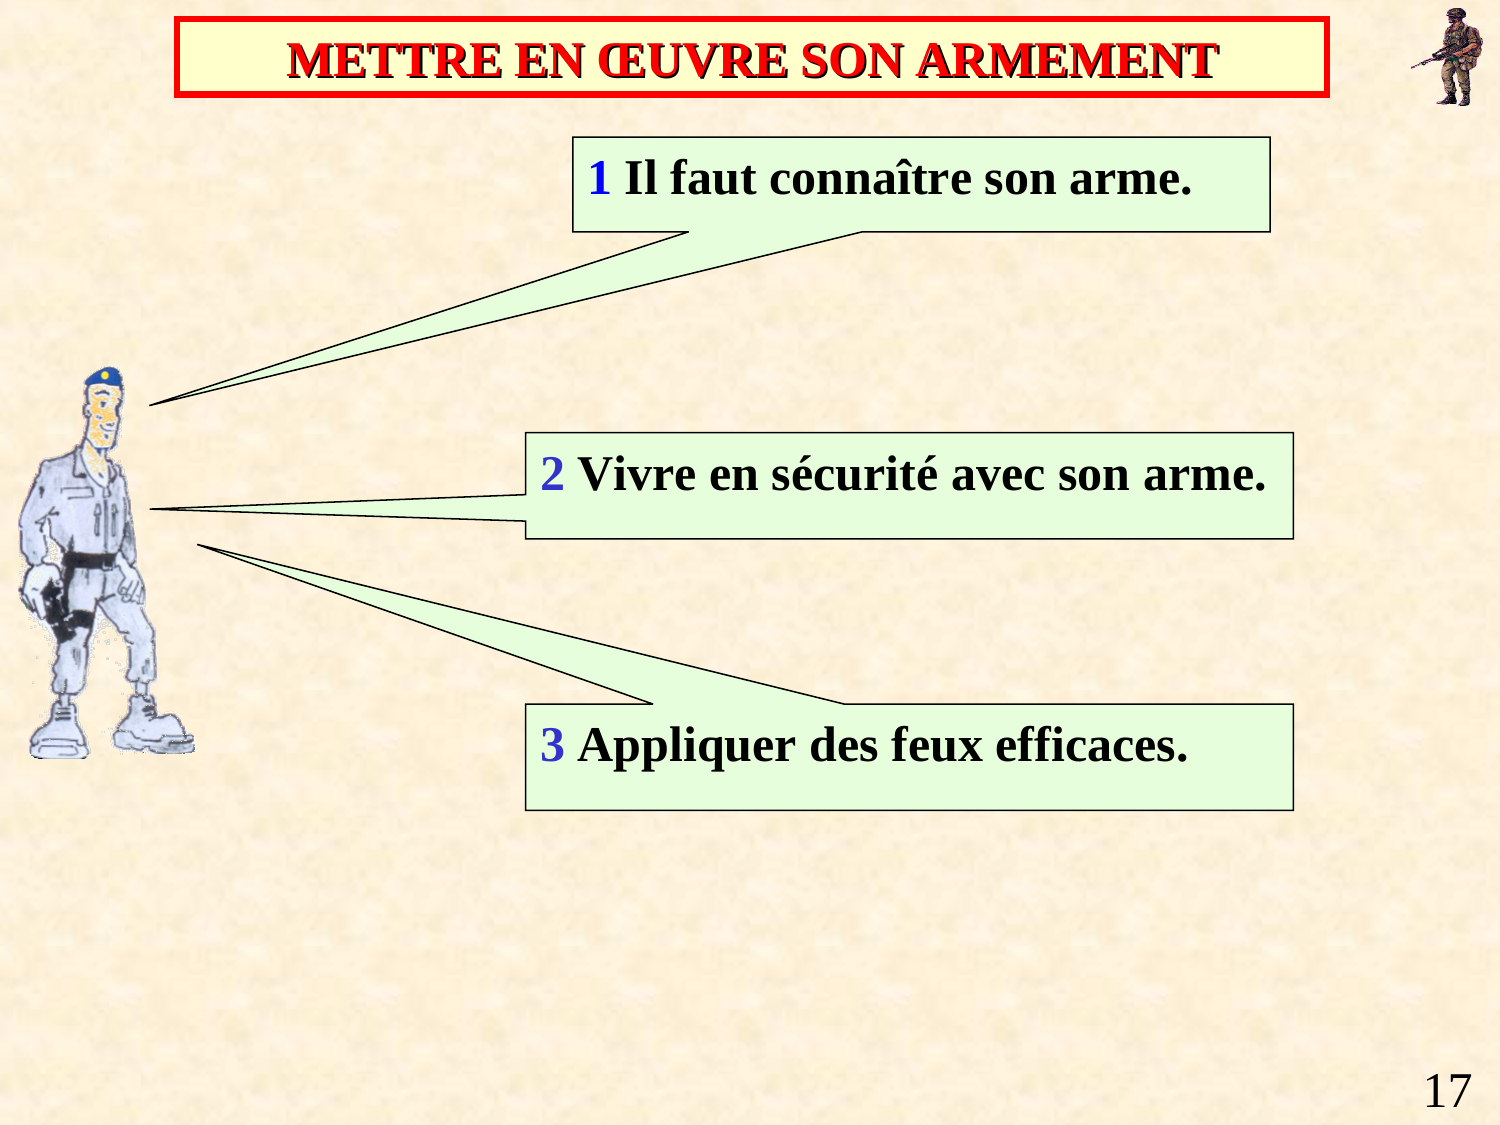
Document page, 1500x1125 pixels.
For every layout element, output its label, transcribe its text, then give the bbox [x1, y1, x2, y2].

text_box METTRE EN ŒUVRE SON ARMEMENT [177, 18, 1328, 95]
text_box 2 Vivre en sécurité avec son arme. [149, 432, 1294, 539]
text_box 1 Il faut connaître son arme. [195, 137, 1271, 395]
picture [0, 0, 1500, 1125]
text_box 3 Appliquer des feux efficaces. [197, 544, 1294, 811]
